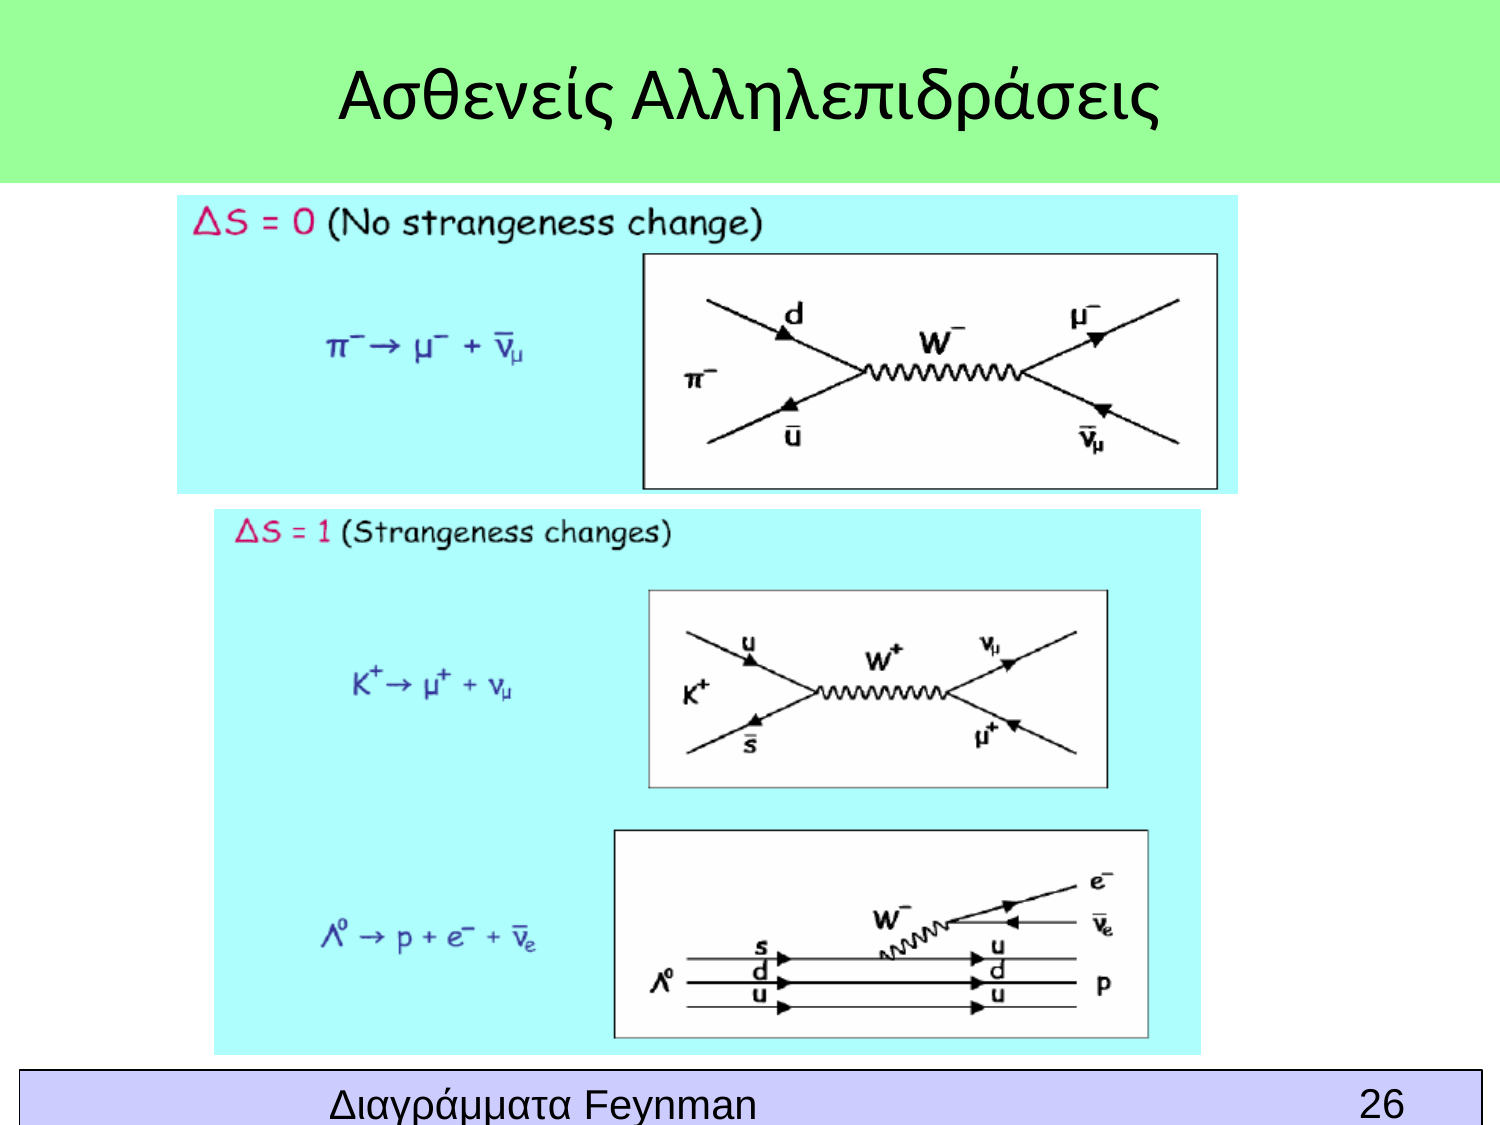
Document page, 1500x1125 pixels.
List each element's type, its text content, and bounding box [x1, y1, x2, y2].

picture [177, 195, 1238, 494]
text_box Ασθενείς Αλληλεπιδράσεις [0, 0, 1500, 184]
picture [214, 509, 1201, 1055]
